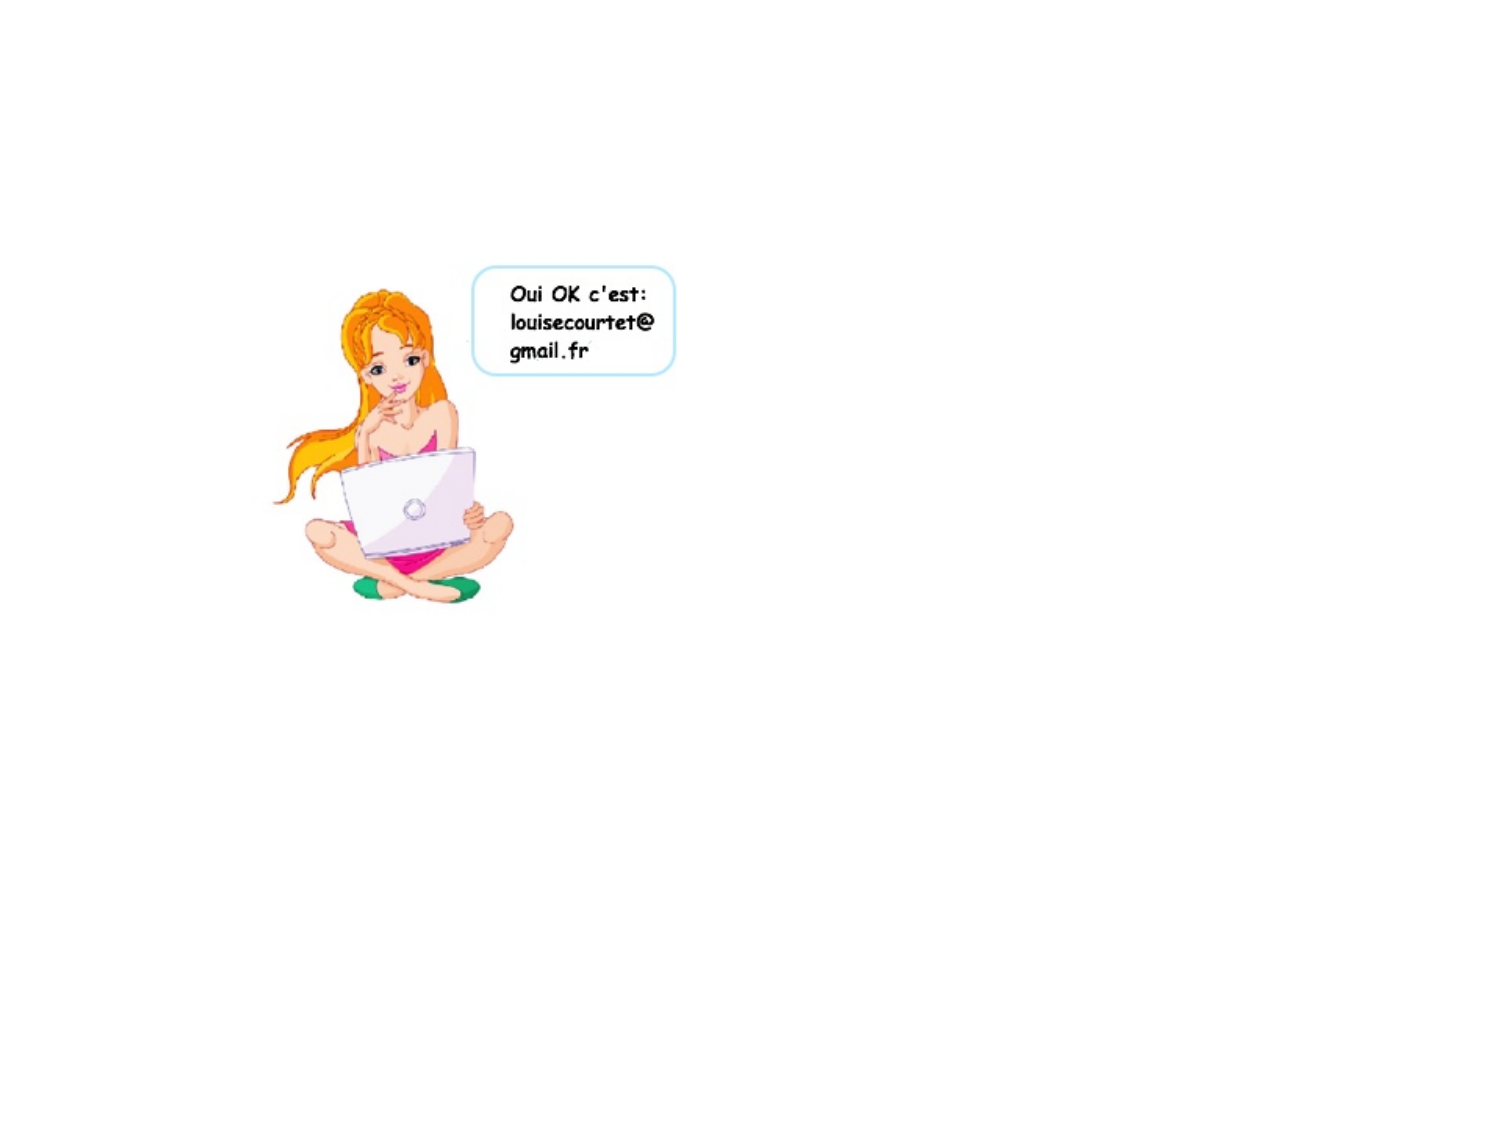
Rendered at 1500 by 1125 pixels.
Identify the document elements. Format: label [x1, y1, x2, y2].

picture [251, 189, 1252, 940]
